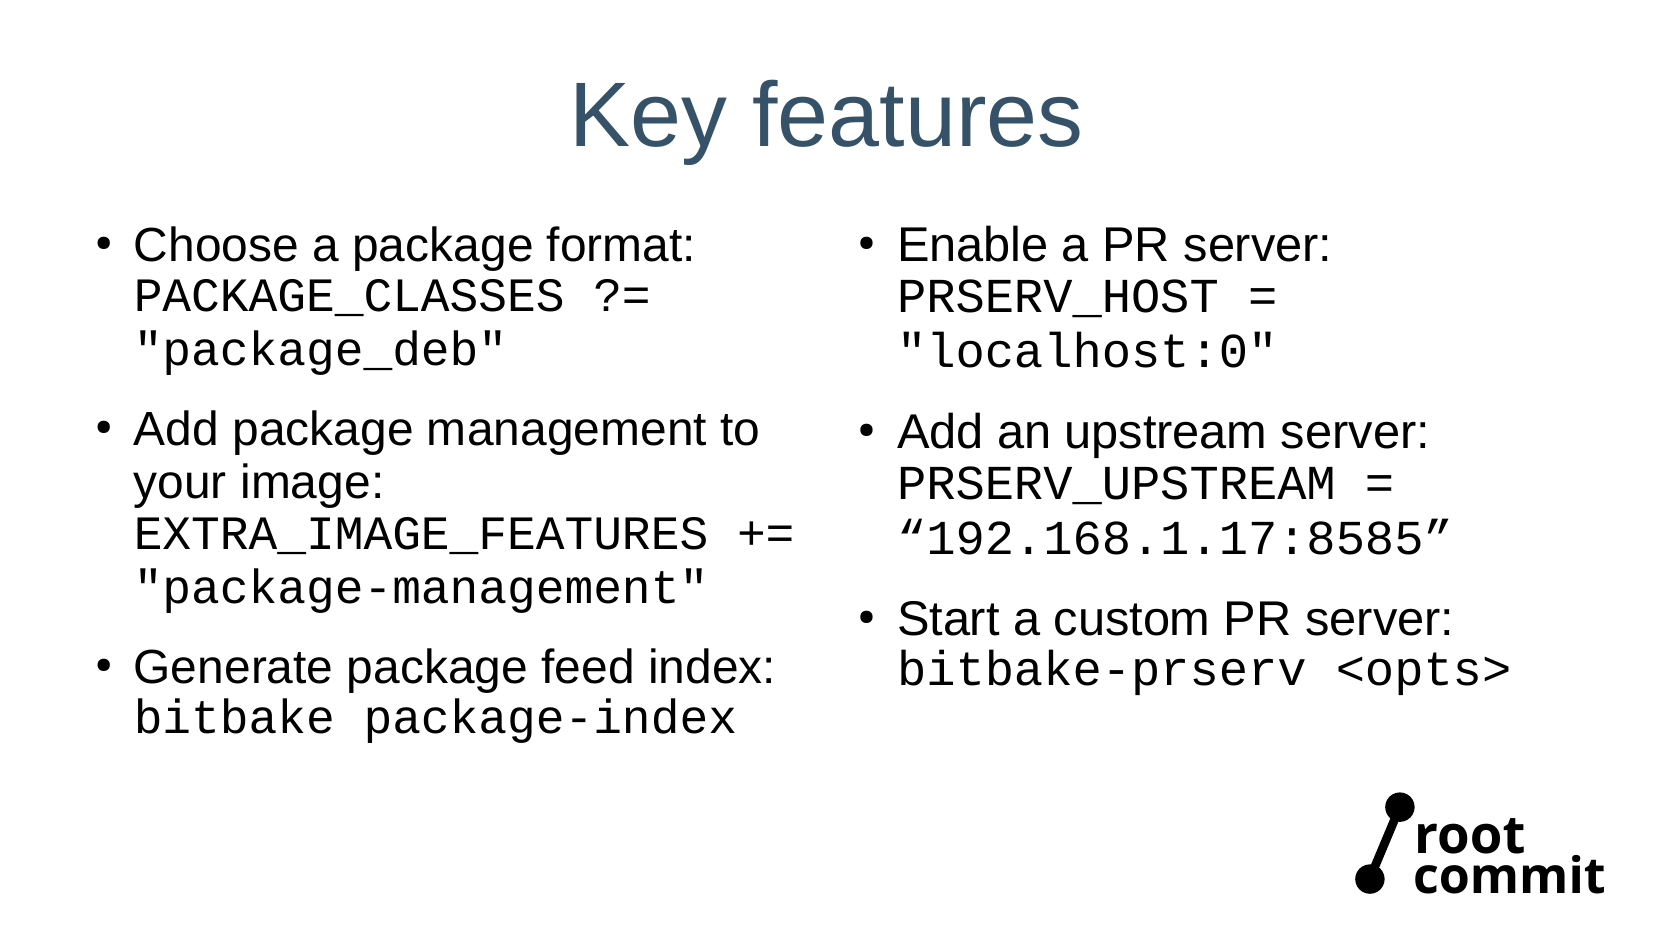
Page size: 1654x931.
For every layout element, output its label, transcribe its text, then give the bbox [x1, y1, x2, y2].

title Key features [82, 37, 1571, 193]
list Choose a package format: PACKAGE_CLASSES ?= "package_deb" Add package management to your image: EXTRA_IMAGE_FEATURES += "package-management" Generate package feed index: bitbake package-index [82, 217, 809, 758]
list Enable a PR server: PRSERV_HOST = "localhost:0" Add an upstream server: PRSERV_UPSTREAM = “192.168.1.17:8585” Start a custom PR server: bitbake-prserv <opts> [845, 217, 1572, 713]
